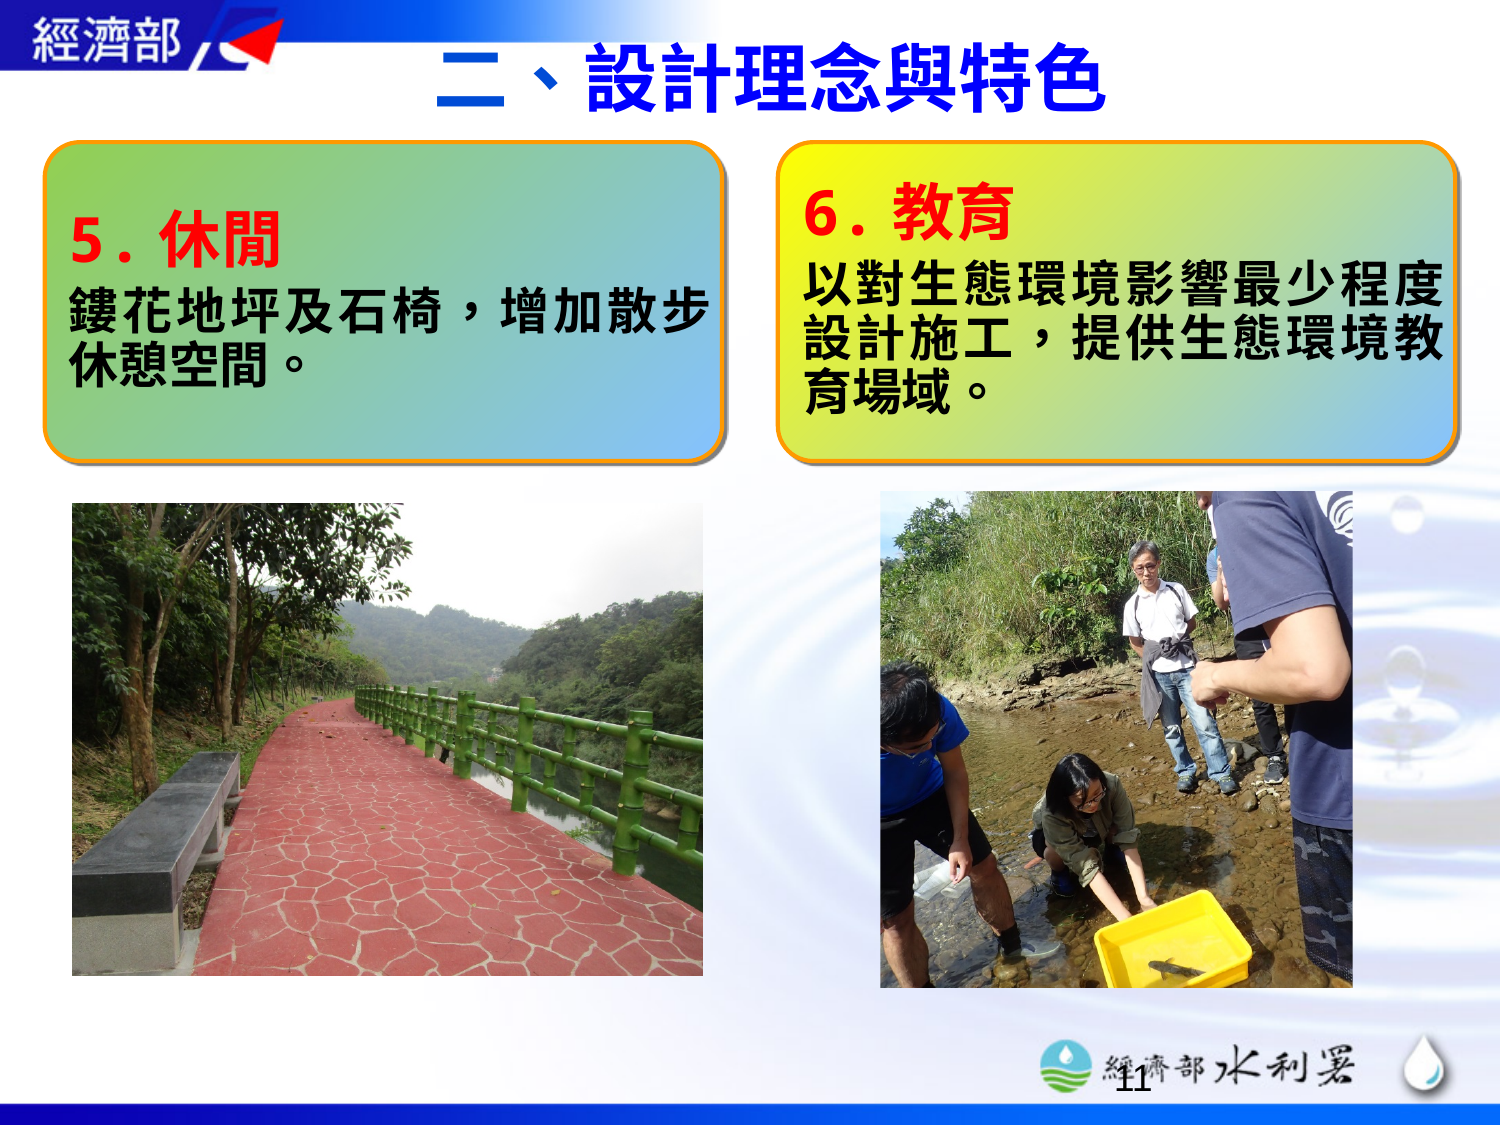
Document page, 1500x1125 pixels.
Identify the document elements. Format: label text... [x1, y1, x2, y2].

text_box 6.教育 以對生態環境影響最少程度設計施工，提供生態環境教育場域。 [777, 142, 1456, 462]
text_box 二、設計理念與特色 [419, 17, 1152, 137]
text_box 5.休閒 鏤花地坪及石椅，增加散步休憩空間。 [44, 142, 723, 462]
picture [0, 0, 1500, 1125]
